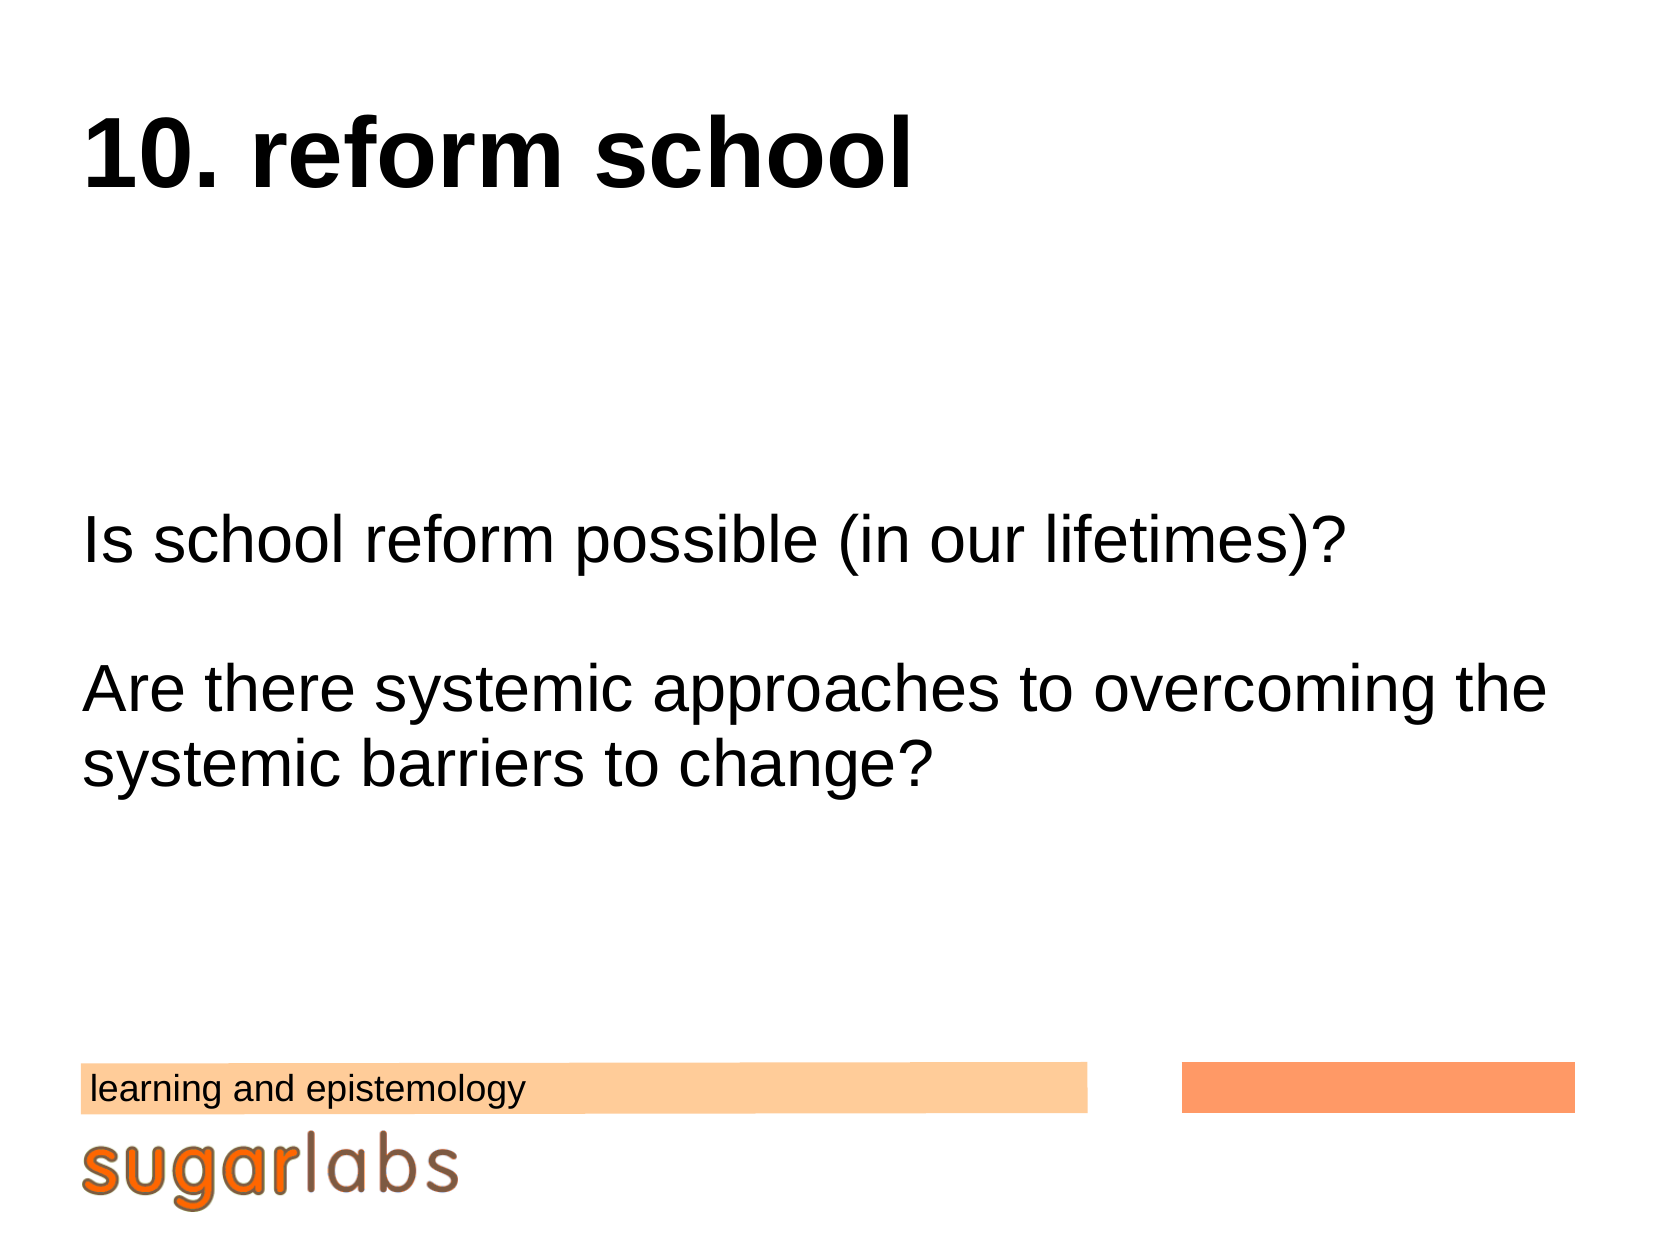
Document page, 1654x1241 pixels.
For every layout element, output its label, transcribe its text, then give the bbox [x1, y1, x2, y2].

picture [82, 1130, 458, 1212]
title 10. reform school [82, 49, 1571, 257]
text_box learning and epistemology [75, 1060, 938, 1122]
subtitle Is school reform possible (in our lifetimes)? Are there systemic approaches to overcoming the systemic barriers to change? [82, 290, 1571, 1013]
